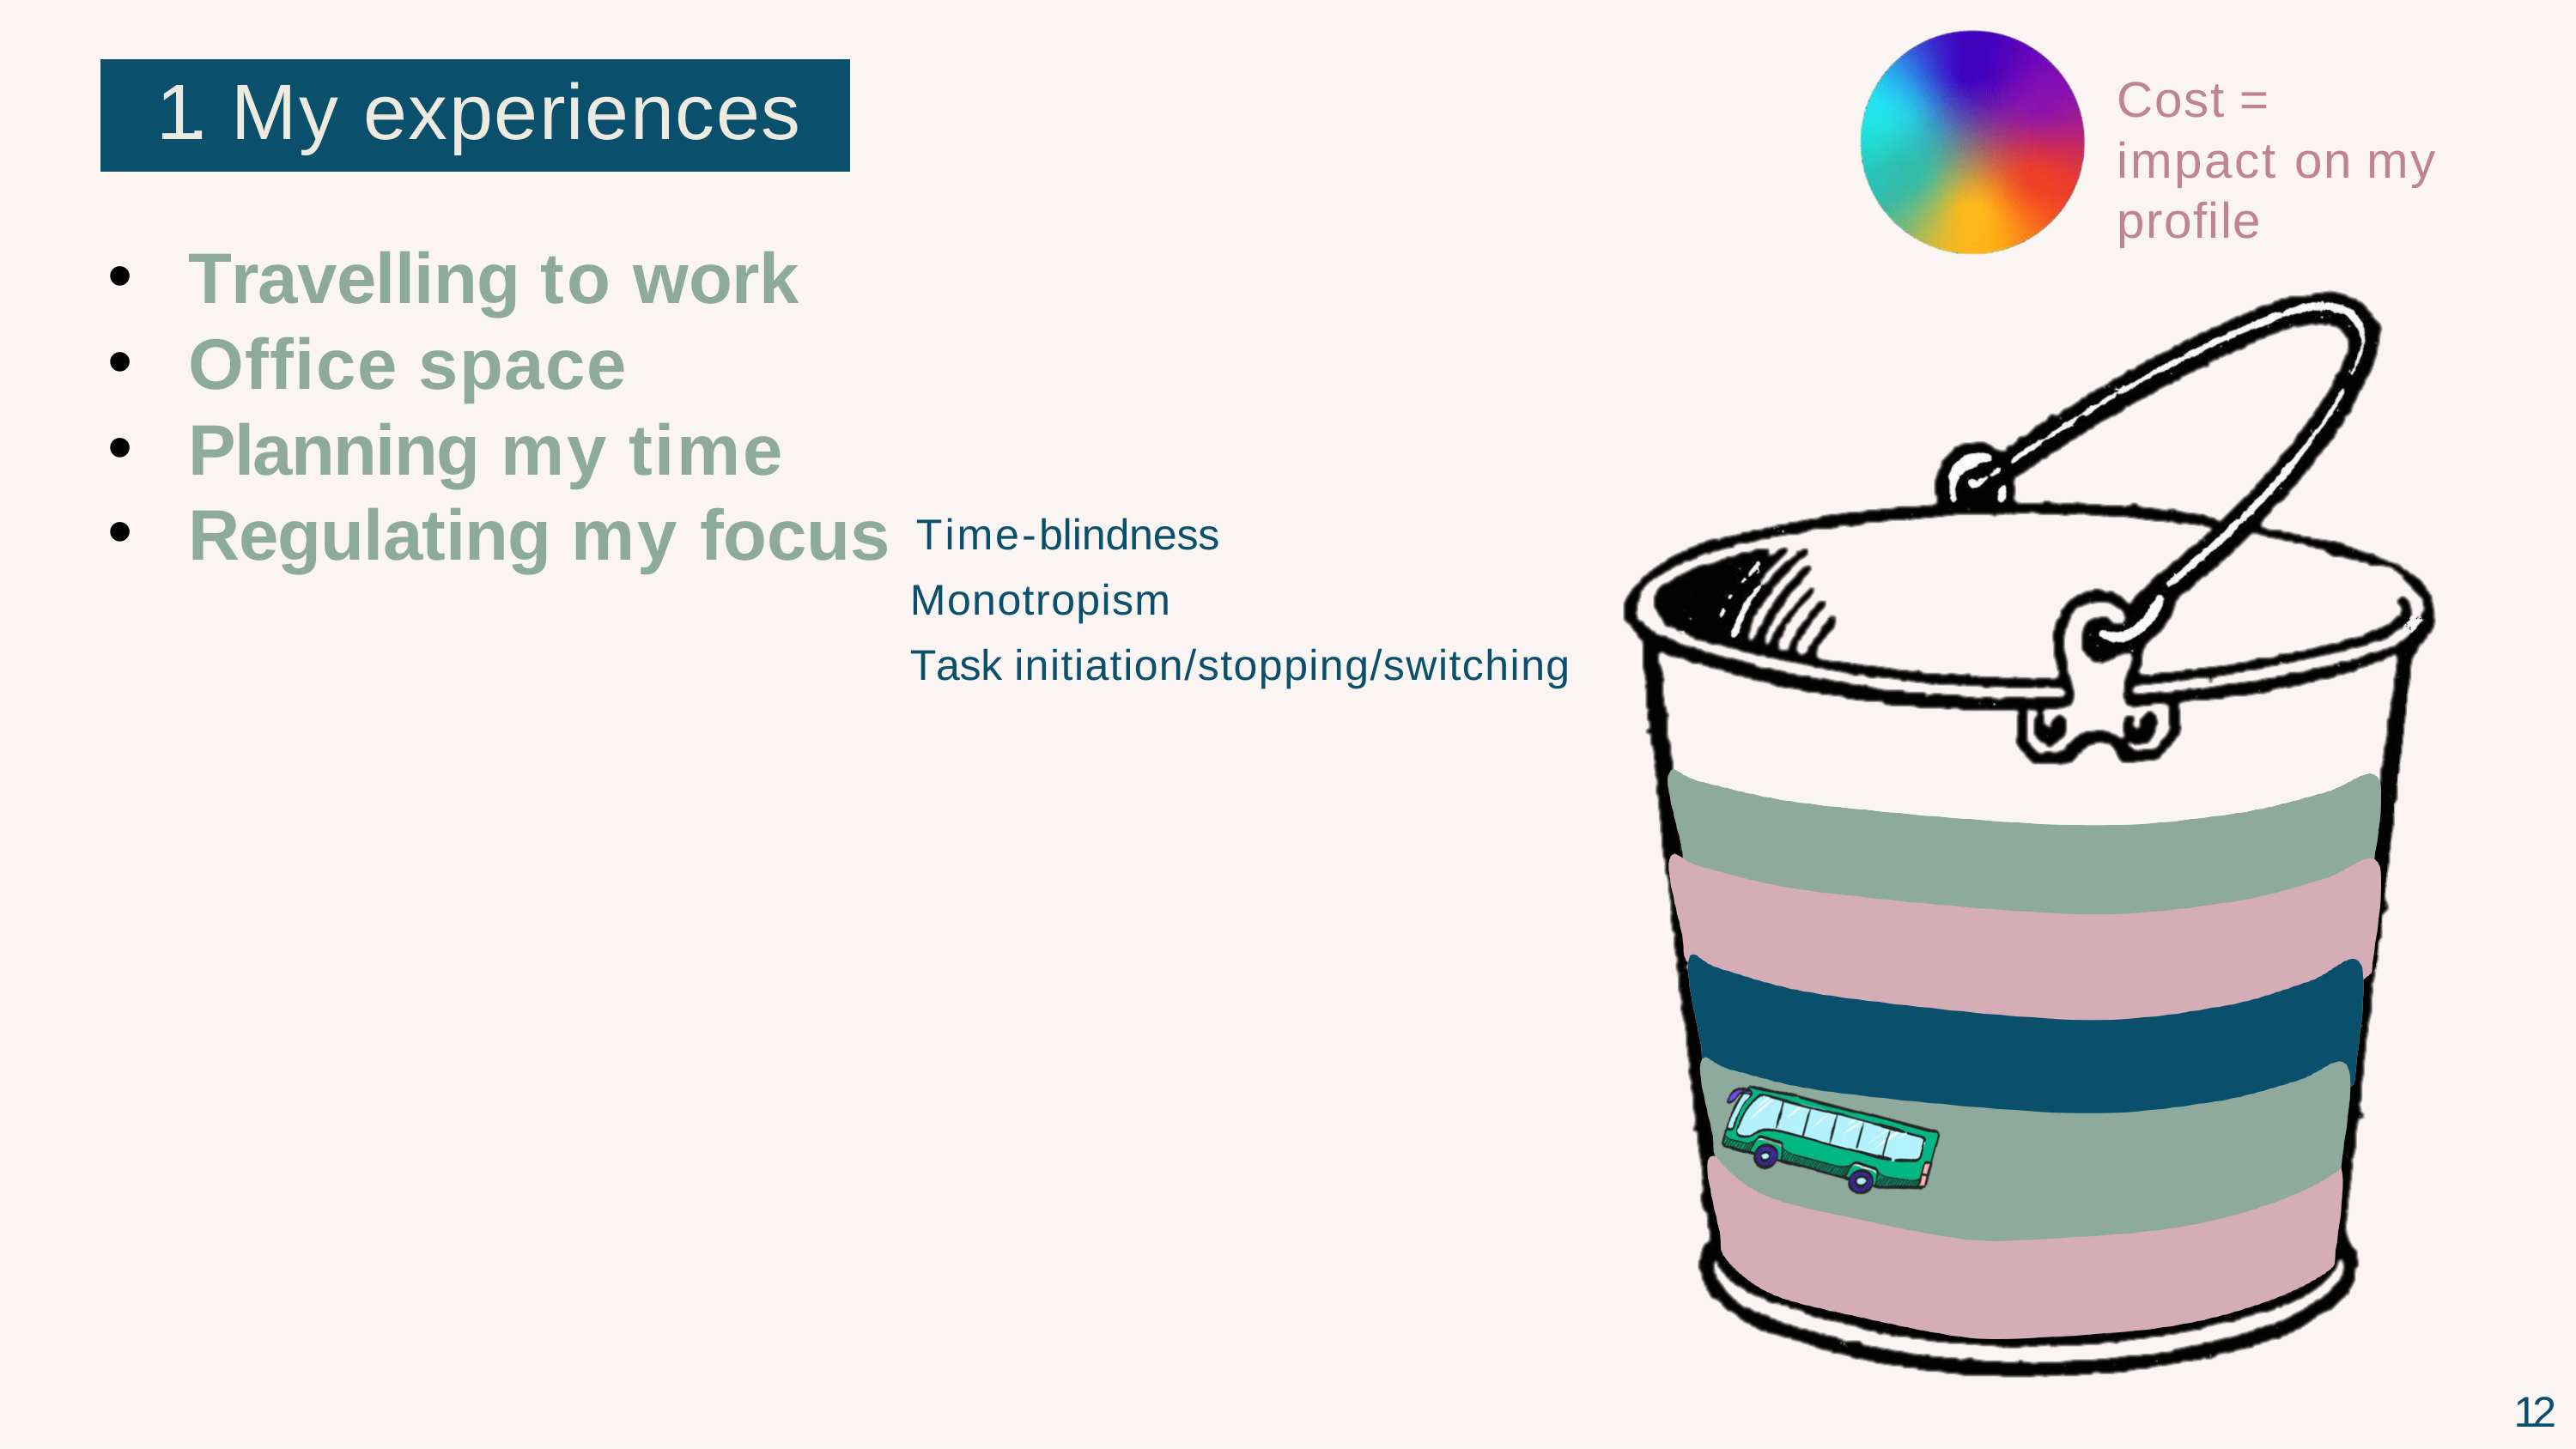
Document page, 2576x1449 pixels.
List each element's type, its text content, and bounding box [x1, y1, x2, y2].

text_box . [2487, 1383, 2567, 1446]
title 1. My experiences [102, 61, 848, 170]
picture [1619, 0, 2439, 1385]
text_box Cost = impact on my profile [2115, 65, 2445, 190]
text_box Travelling to work Office space Planning my time Regulating my focus Time-blindness Monotropism Task initiation/stopping/switching [96, 230, 1589, 691]
picture [2124, 215, 2138, 235]
